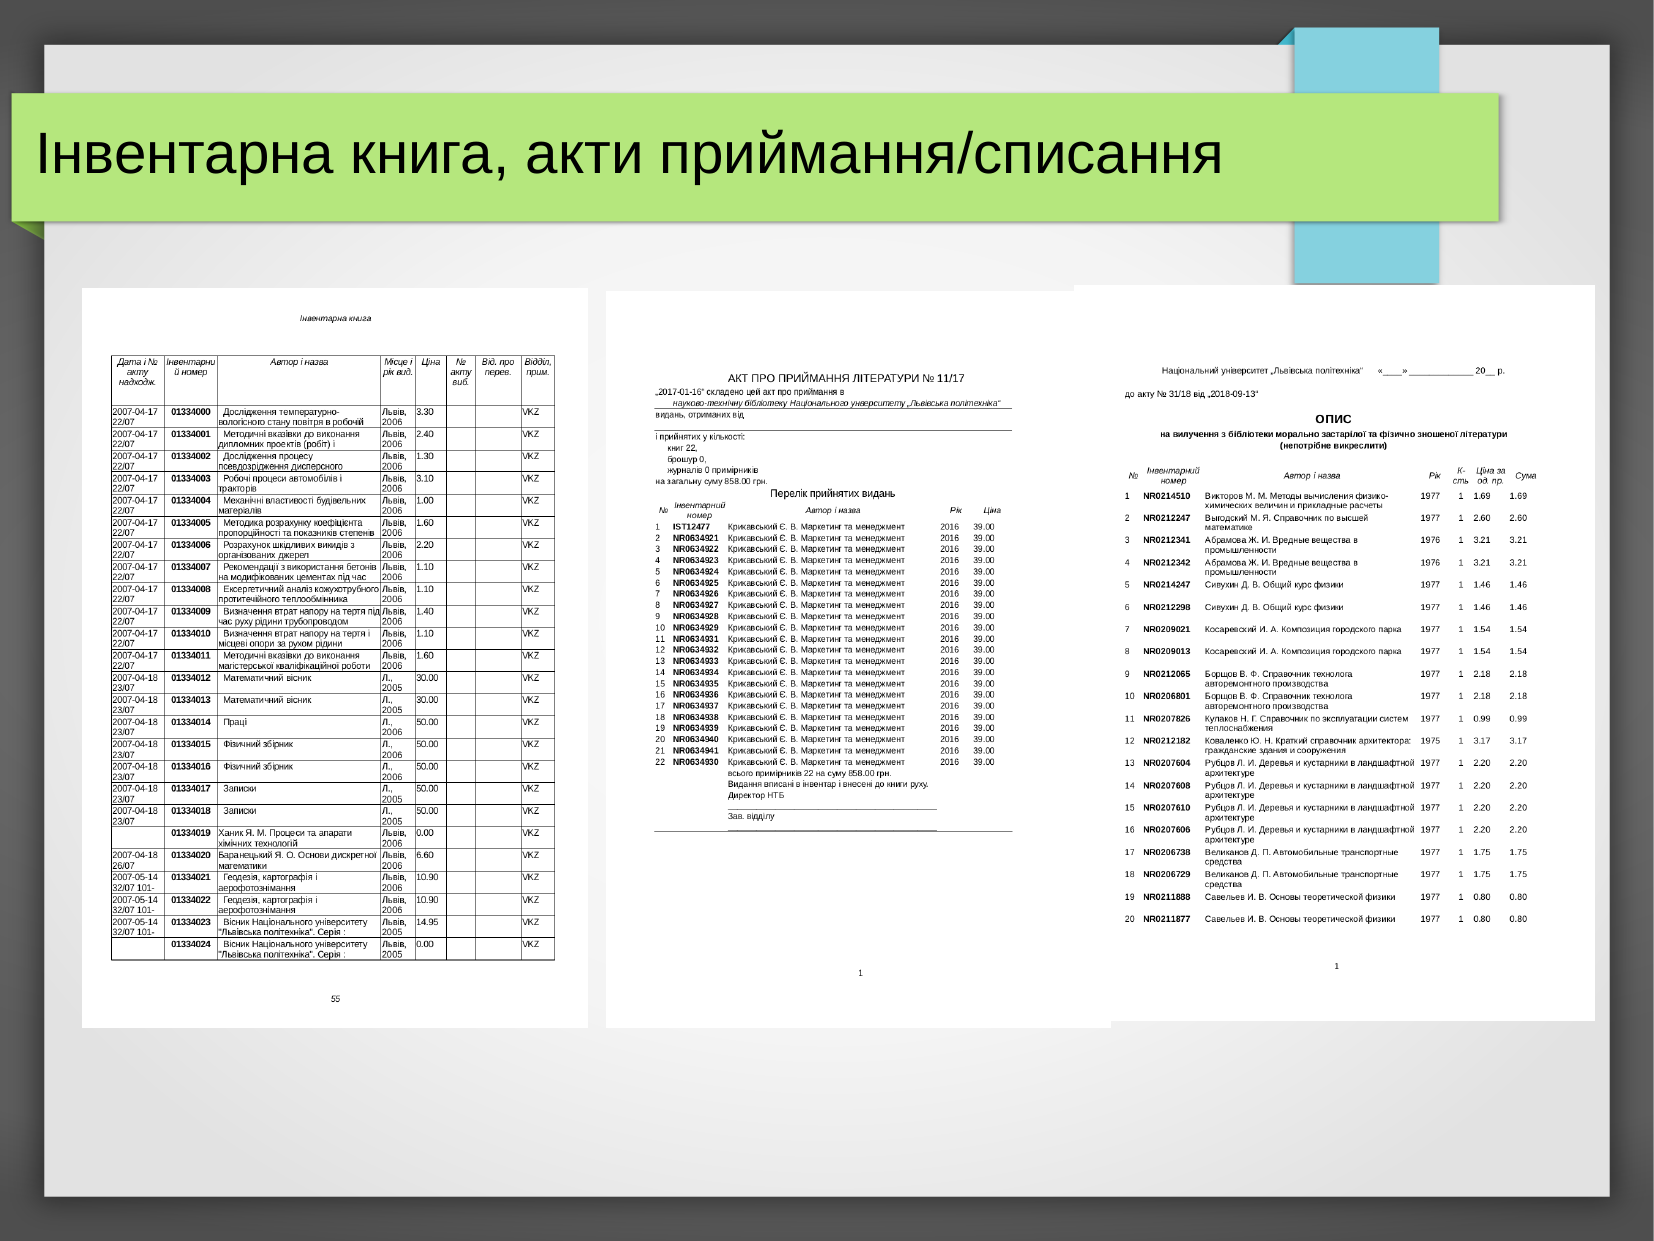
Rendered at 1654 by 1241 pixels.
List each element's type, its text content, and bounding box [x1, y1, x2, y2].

picture [0, 0, 1654, 1241]
title Інвентарна книга, акти приймання/списання [35, 69, 1548, 238]
